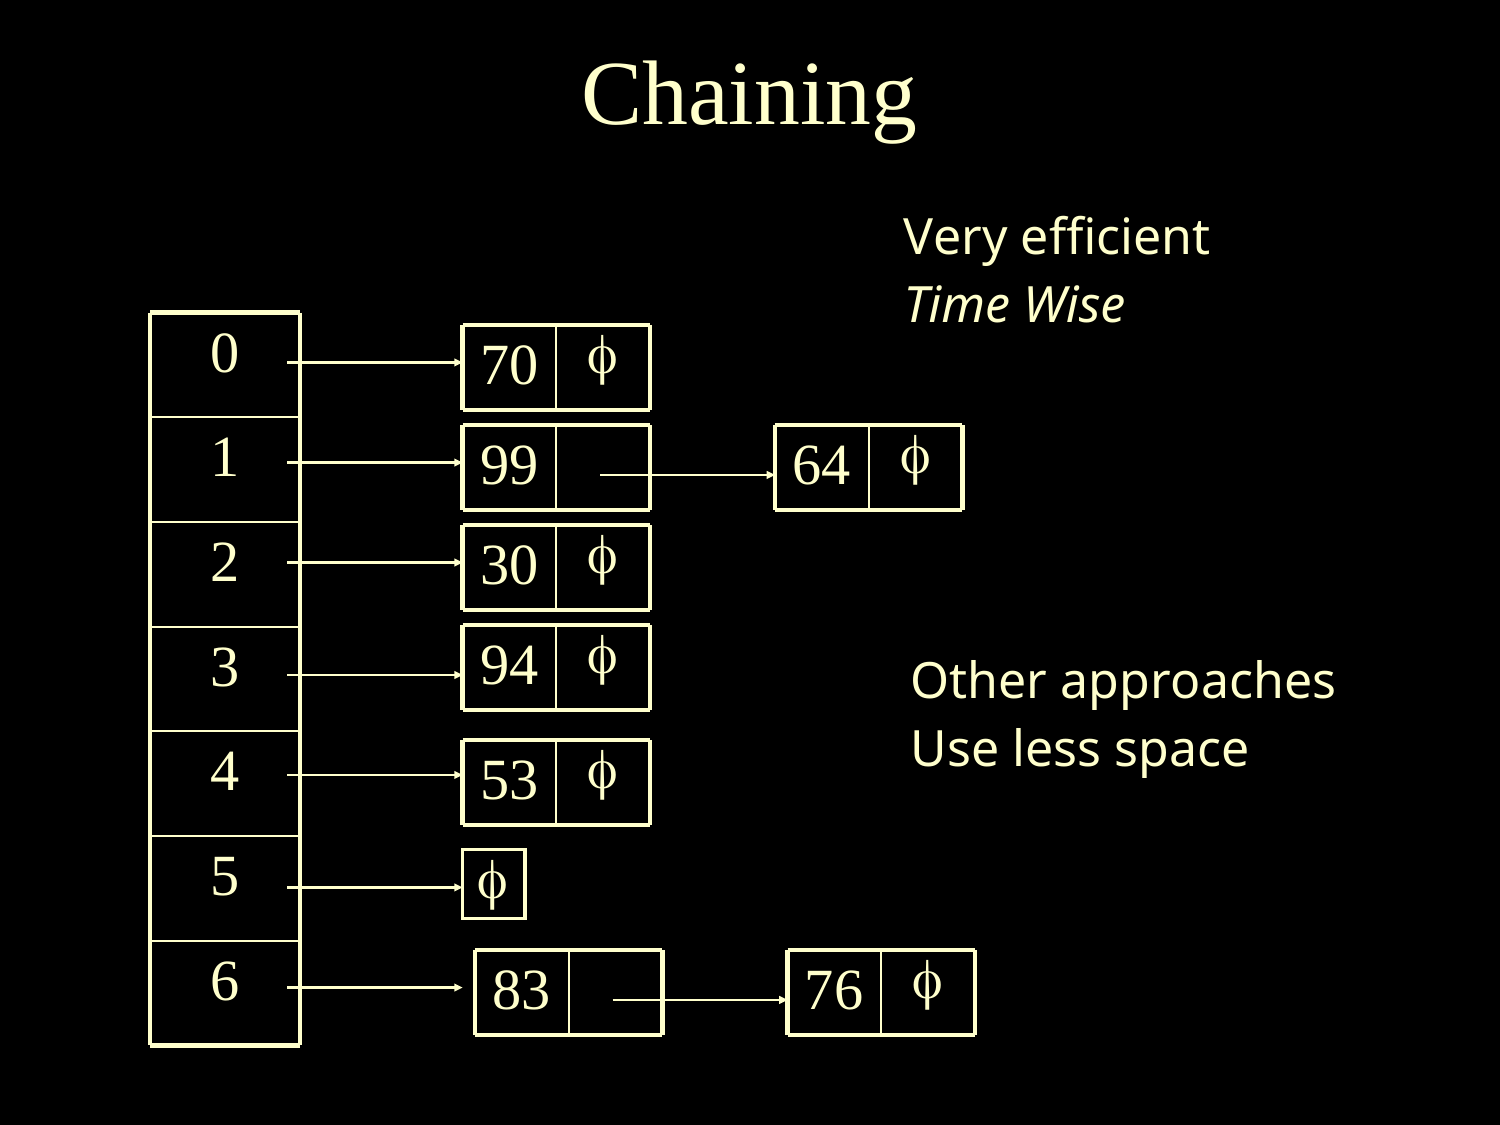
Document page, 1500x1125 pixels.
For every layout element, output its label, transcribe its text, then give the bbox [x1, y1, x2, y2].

text_box  [882, 952, 973, 1033]
text_box 5 [152, 837, 298, 940]
text_box 3 [152, 628, 298, 730]
text_box 30 [465, 527, 555, 608]
text_box 76 [790, 952, 880, 1033]
text_box 1 [152, 418, 298, 521]
text_box  [557, 327, 648, 408]
text_box  [557, 527, 648, 608]
text_box 0 [152, 315, 298, 416]
text_box 4 [152, 732, 298, 835]
text_box  [462, 849, 526, 919]
text_box 83 [477, 952, 568, 1033]
text_box Very efficient Time Wise [888, 192, 1226, 345]
text_box 94 [465, 627, 555, 708]
text_box Other approaches Use less space [896, 637, 1352, 790]
text_box 2 [152, 523, 298, 626]
text_box 53 [465, 742, 555, 823]
text_box  [870, 427, 960, 508]
text_box  [557, 742, 648, 823]
text_box 64 [777, 427, 868, 508]
text_box  [557, 627, 648, 708]
text_box 6 [152, 942, 298, 1043]
text_box 70 [465, 327, 555, 408]
title Chaining [21, 35, 1479, 153]
text_box 99 [465, 427, 555, 508]
